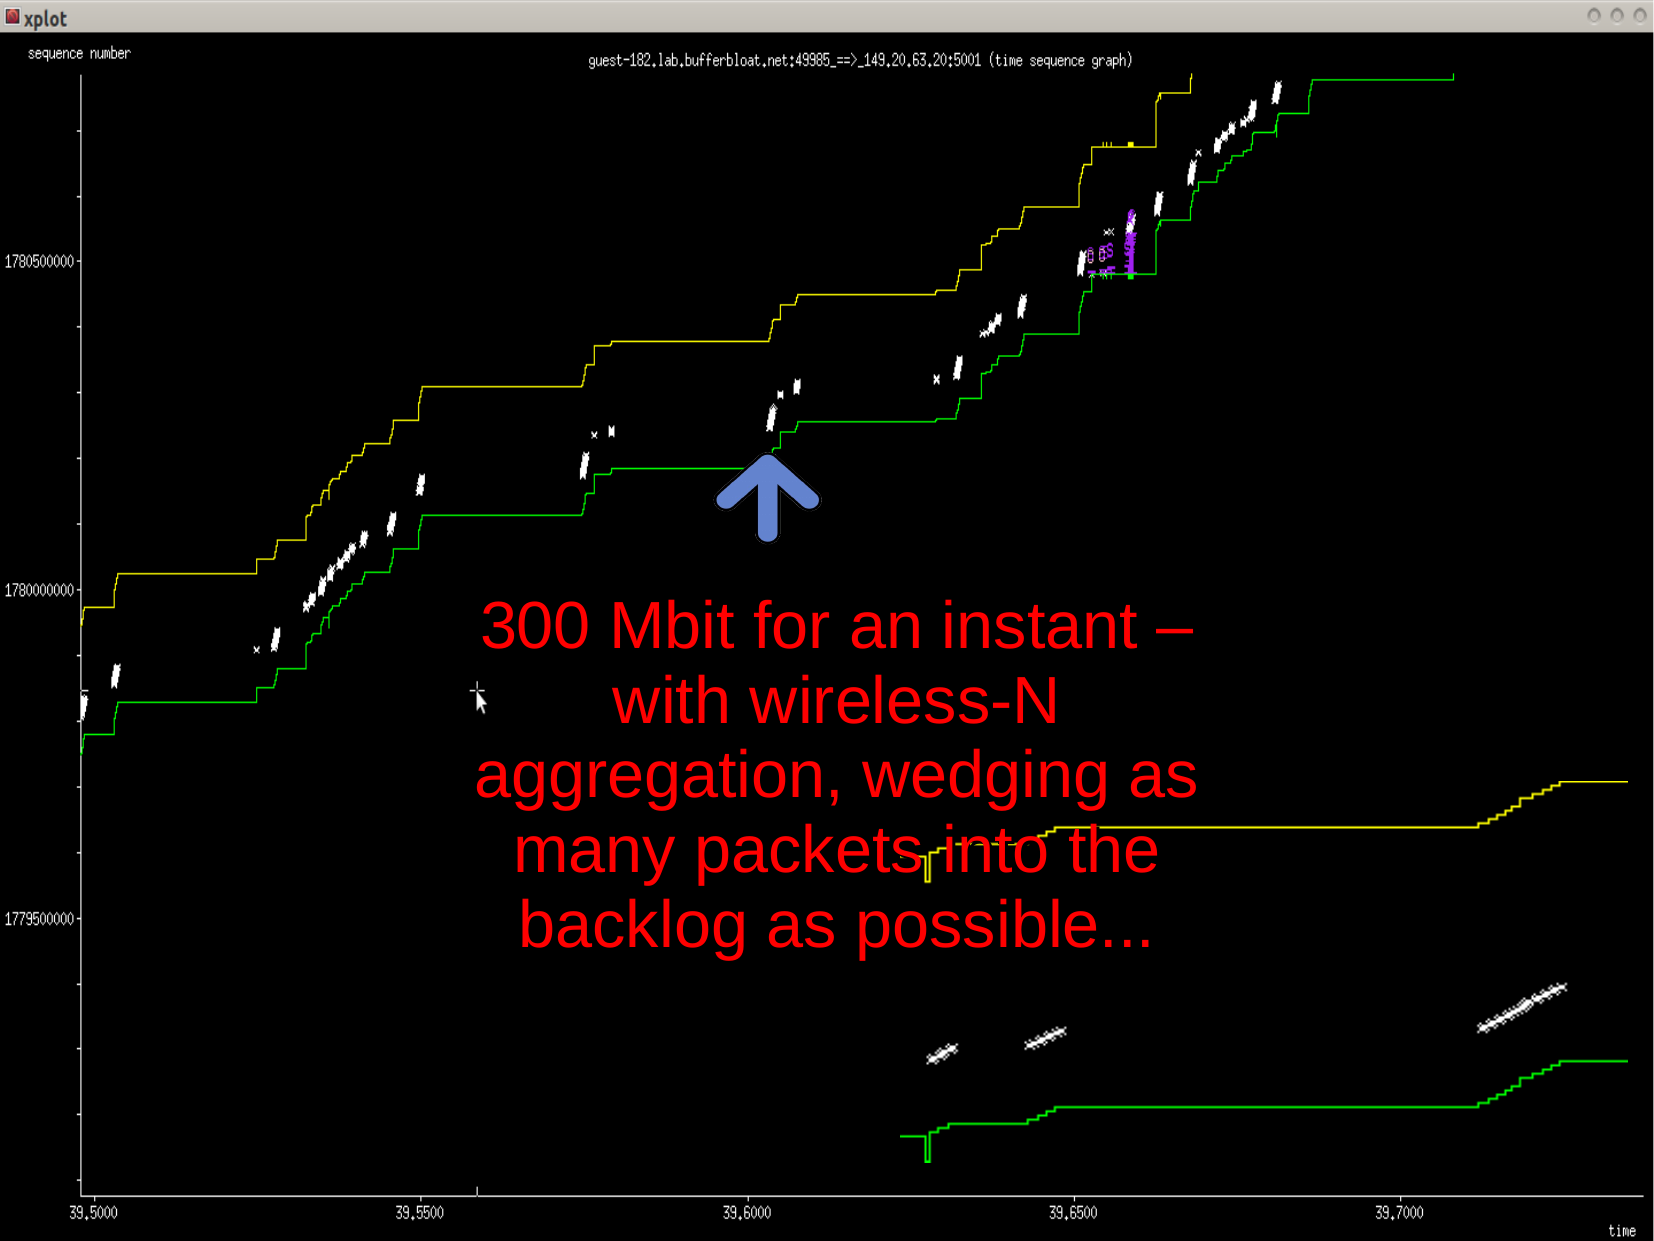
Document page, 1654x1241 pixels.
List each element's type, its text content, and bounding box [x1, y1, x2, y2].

text_box 300 Mbit for an instant – with wireless-N aggregation, wedging as many packets into the backlog as possible... [459, 587, 1215, 962]
picture [0, 0, 1654, 1241]
